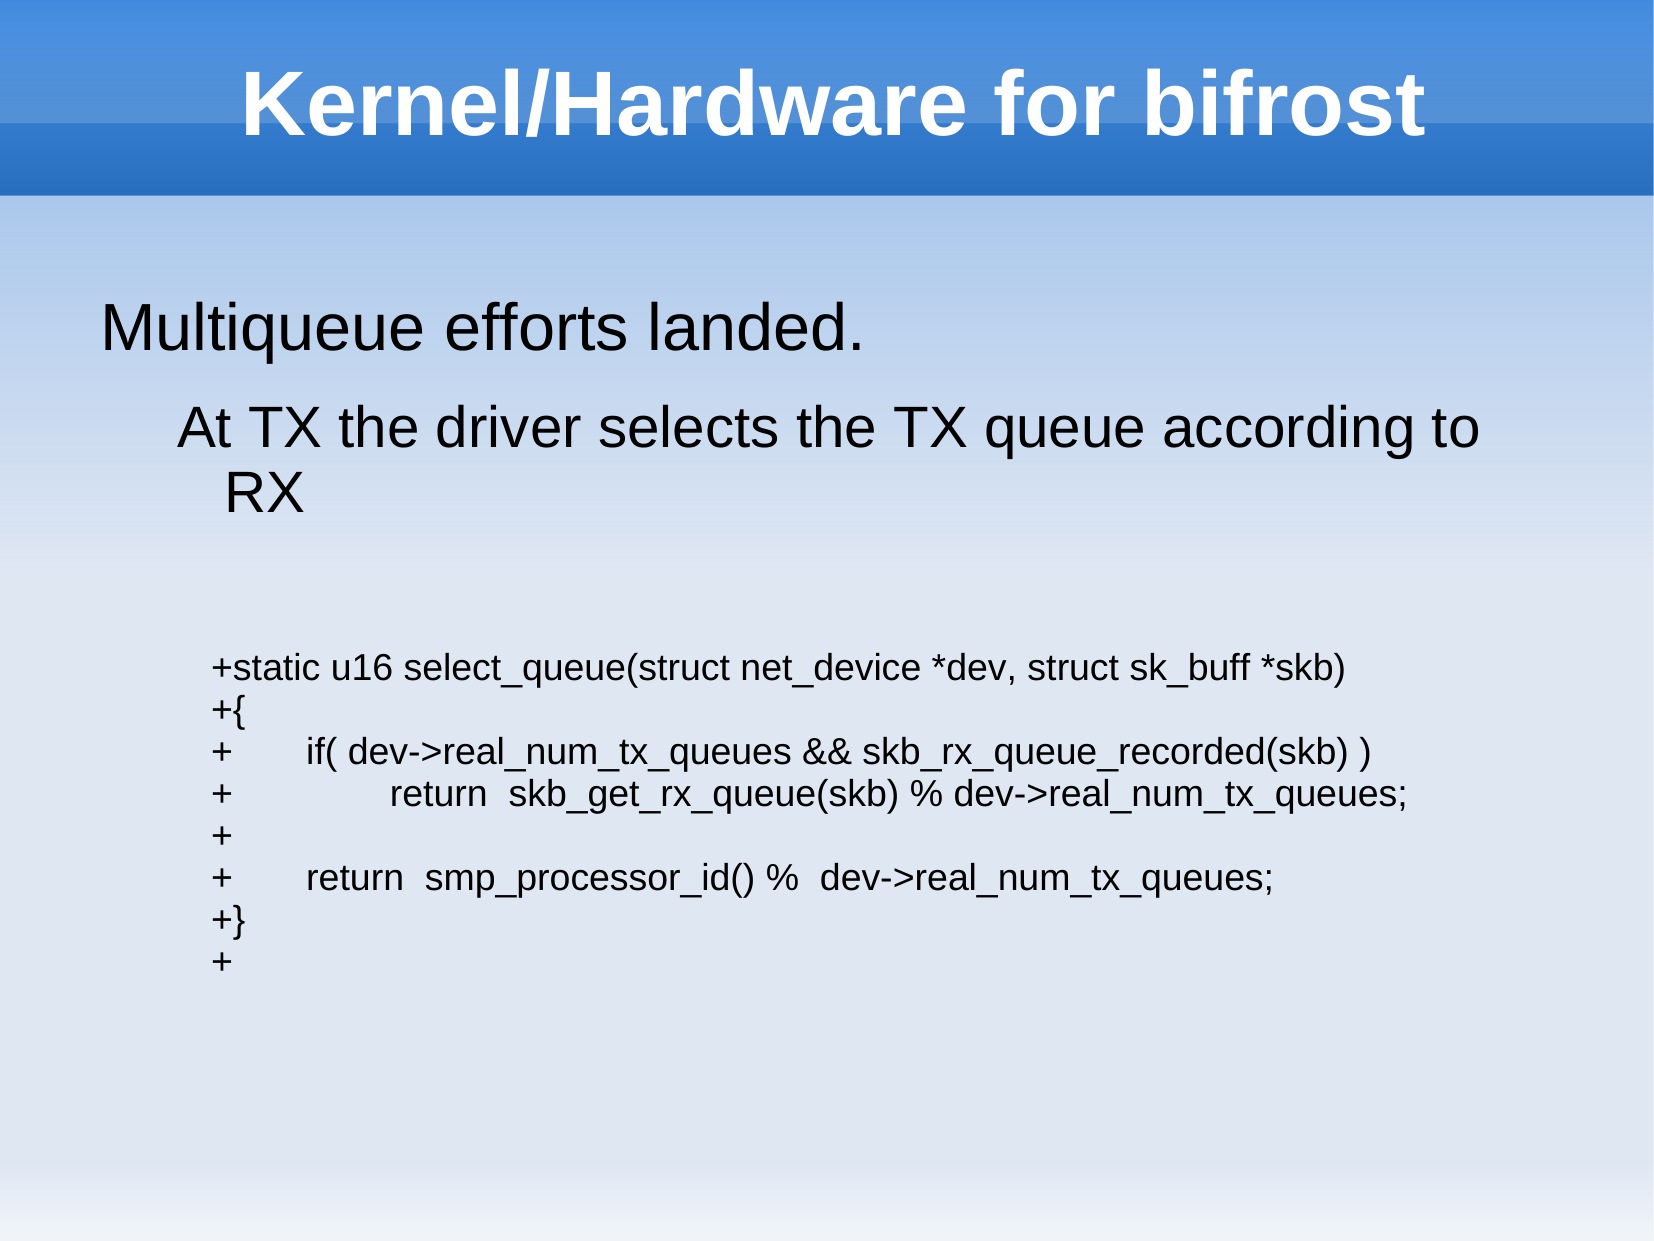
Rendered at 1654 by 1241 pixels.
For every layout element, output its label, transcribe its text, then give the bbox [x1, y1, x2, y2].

title Kernel/Hardware for bifrost [76, 0, 1565, 208]
picture [0, 0, 1654, 1241]
text_box +static u16 select_queue(struct net_device *dev, struct sk_buff *skb) +{ + if( dev->real_num_tx_queues && skb_rx_queue_recorded(skb) ) + return skb_get_rx_queue(skb) % dev->real_num_tx_queues; + + return smp_processor_id() % dev->real_num_tx_queues; +} + [194, 637, 1426, 1028]
list Multiqueue efforts landed. At TX the driver selects the TX queue according to RX [82, 290, 1571, 1109]
